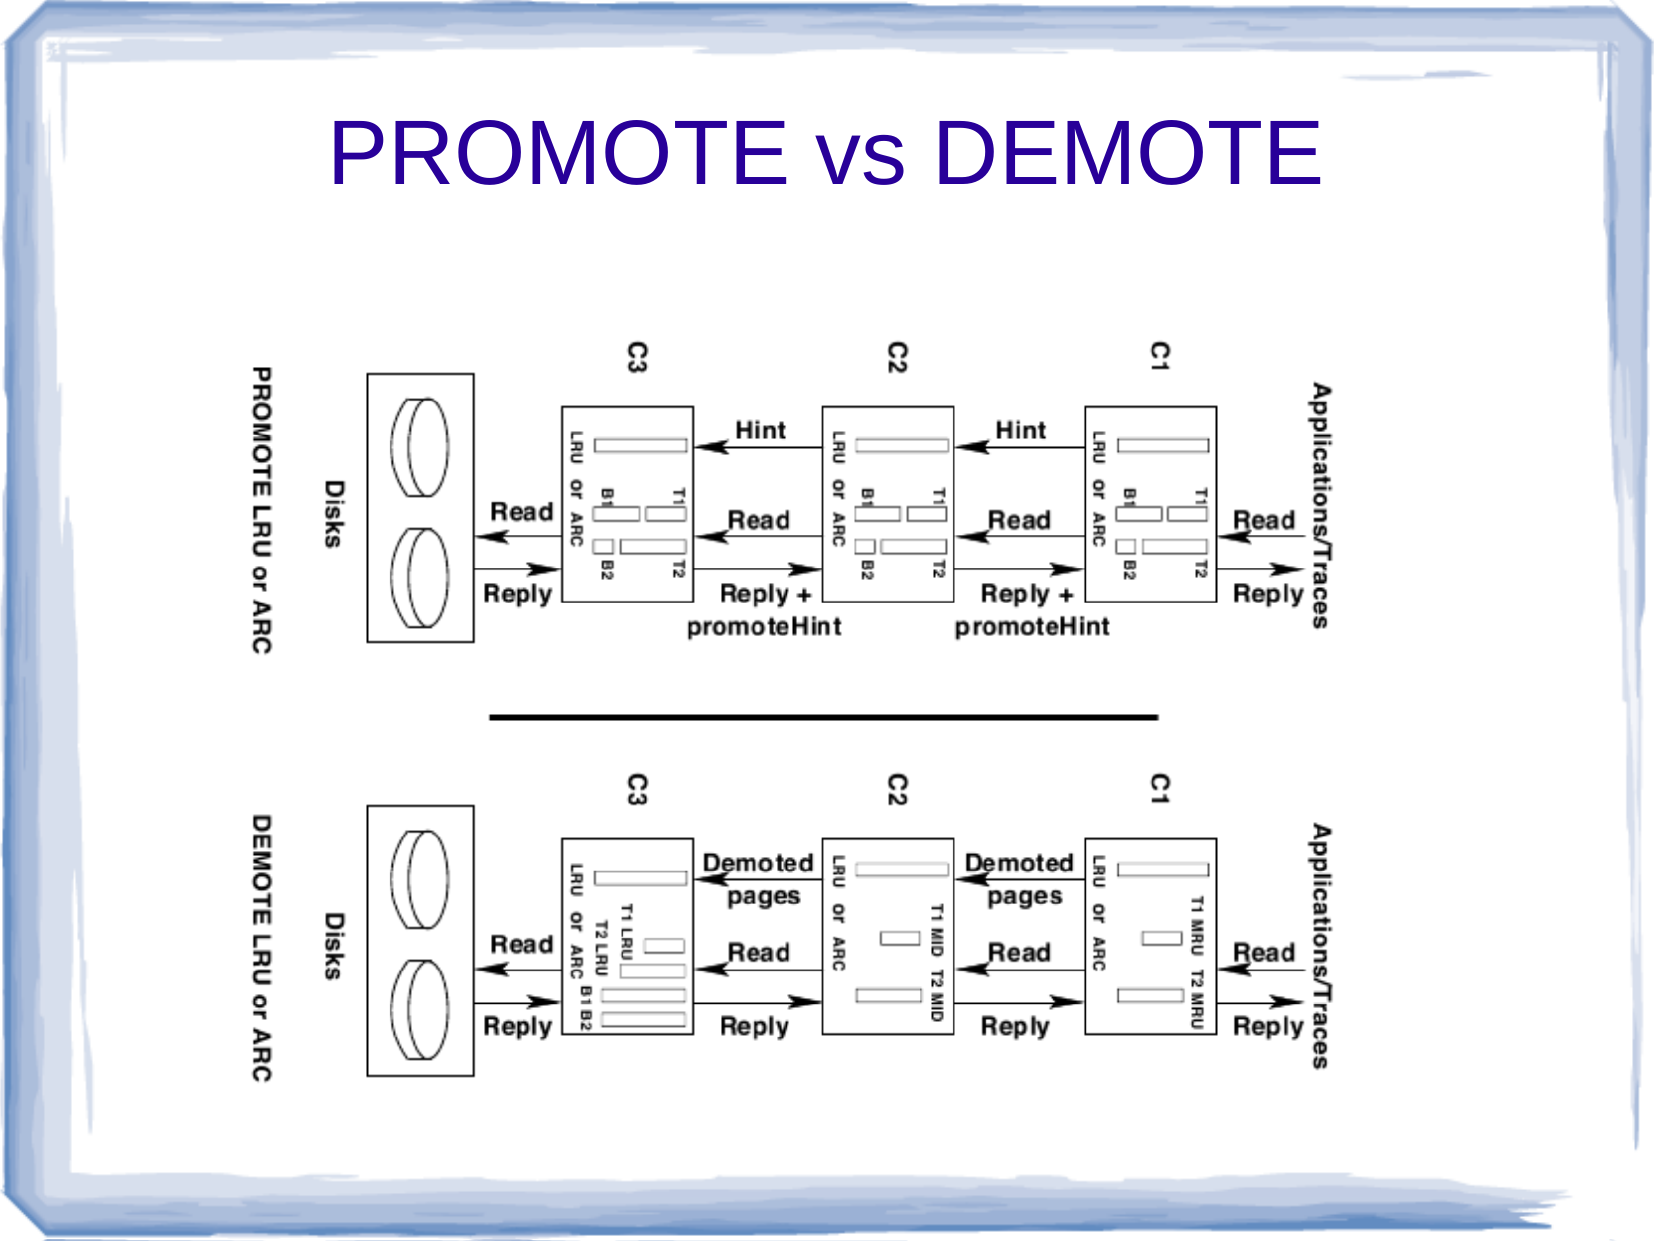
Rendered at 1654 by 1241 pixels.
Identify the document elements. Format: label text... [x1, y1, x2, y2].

picture [0, 0, 1654, 1241]
title PROMOTE vs DEMOTE [82, 56, 1571, 250]
